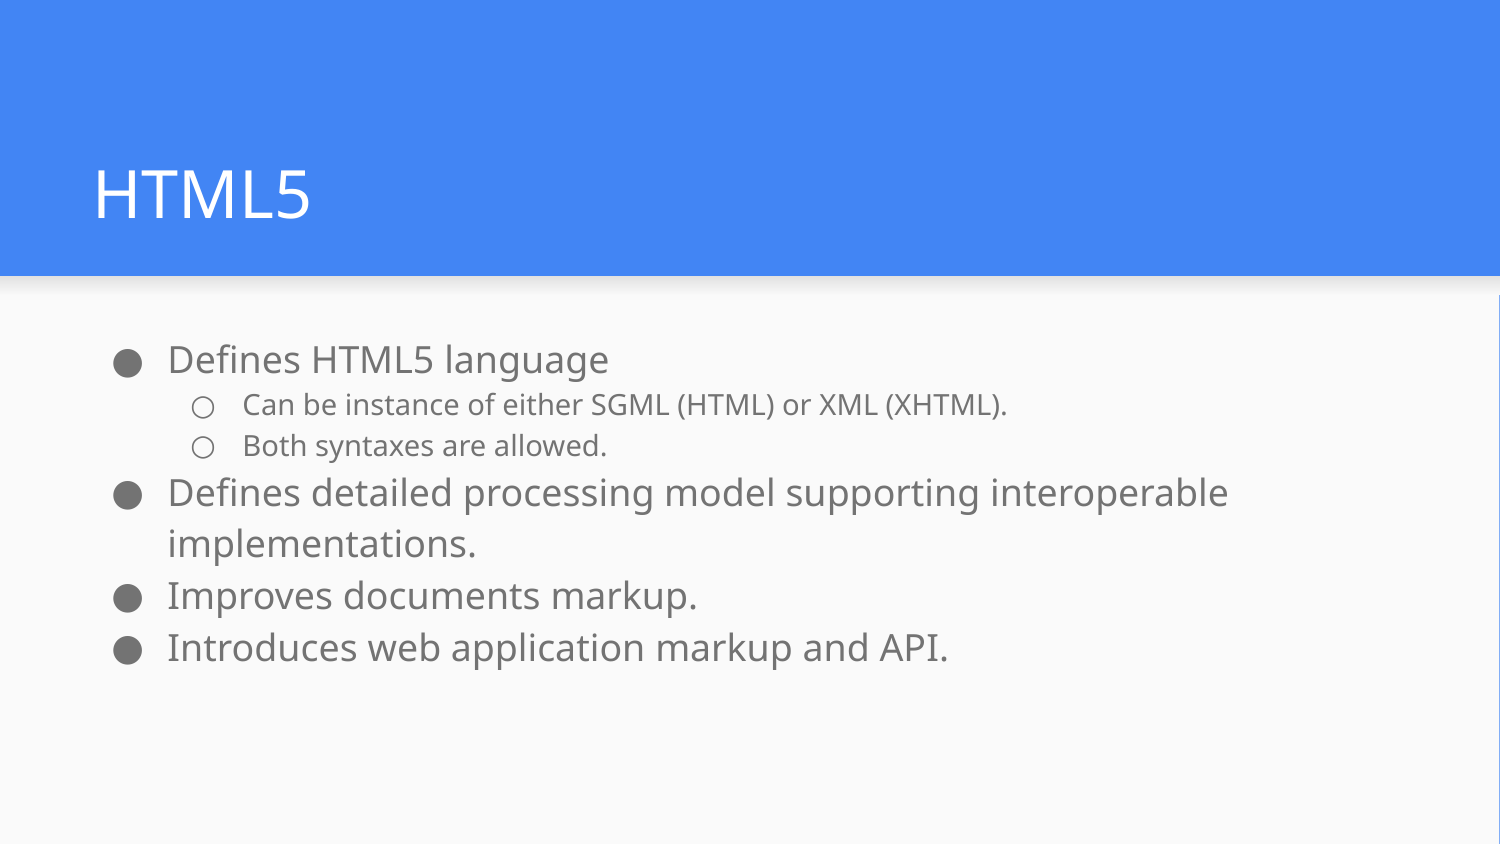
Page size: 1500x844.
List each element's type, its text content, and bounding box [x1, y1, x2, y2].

list Defines HTML5 language Can be instance of either SGML (HTML) or XML (XHTML). Both syntaxes are allowed. Defines detailed processing model supporting interoperable implementations. Improves documents markup. Introduces web application markup and API. [77, 314, 1427, 760]
title HTML5 [77, 121, 1427, 248]
